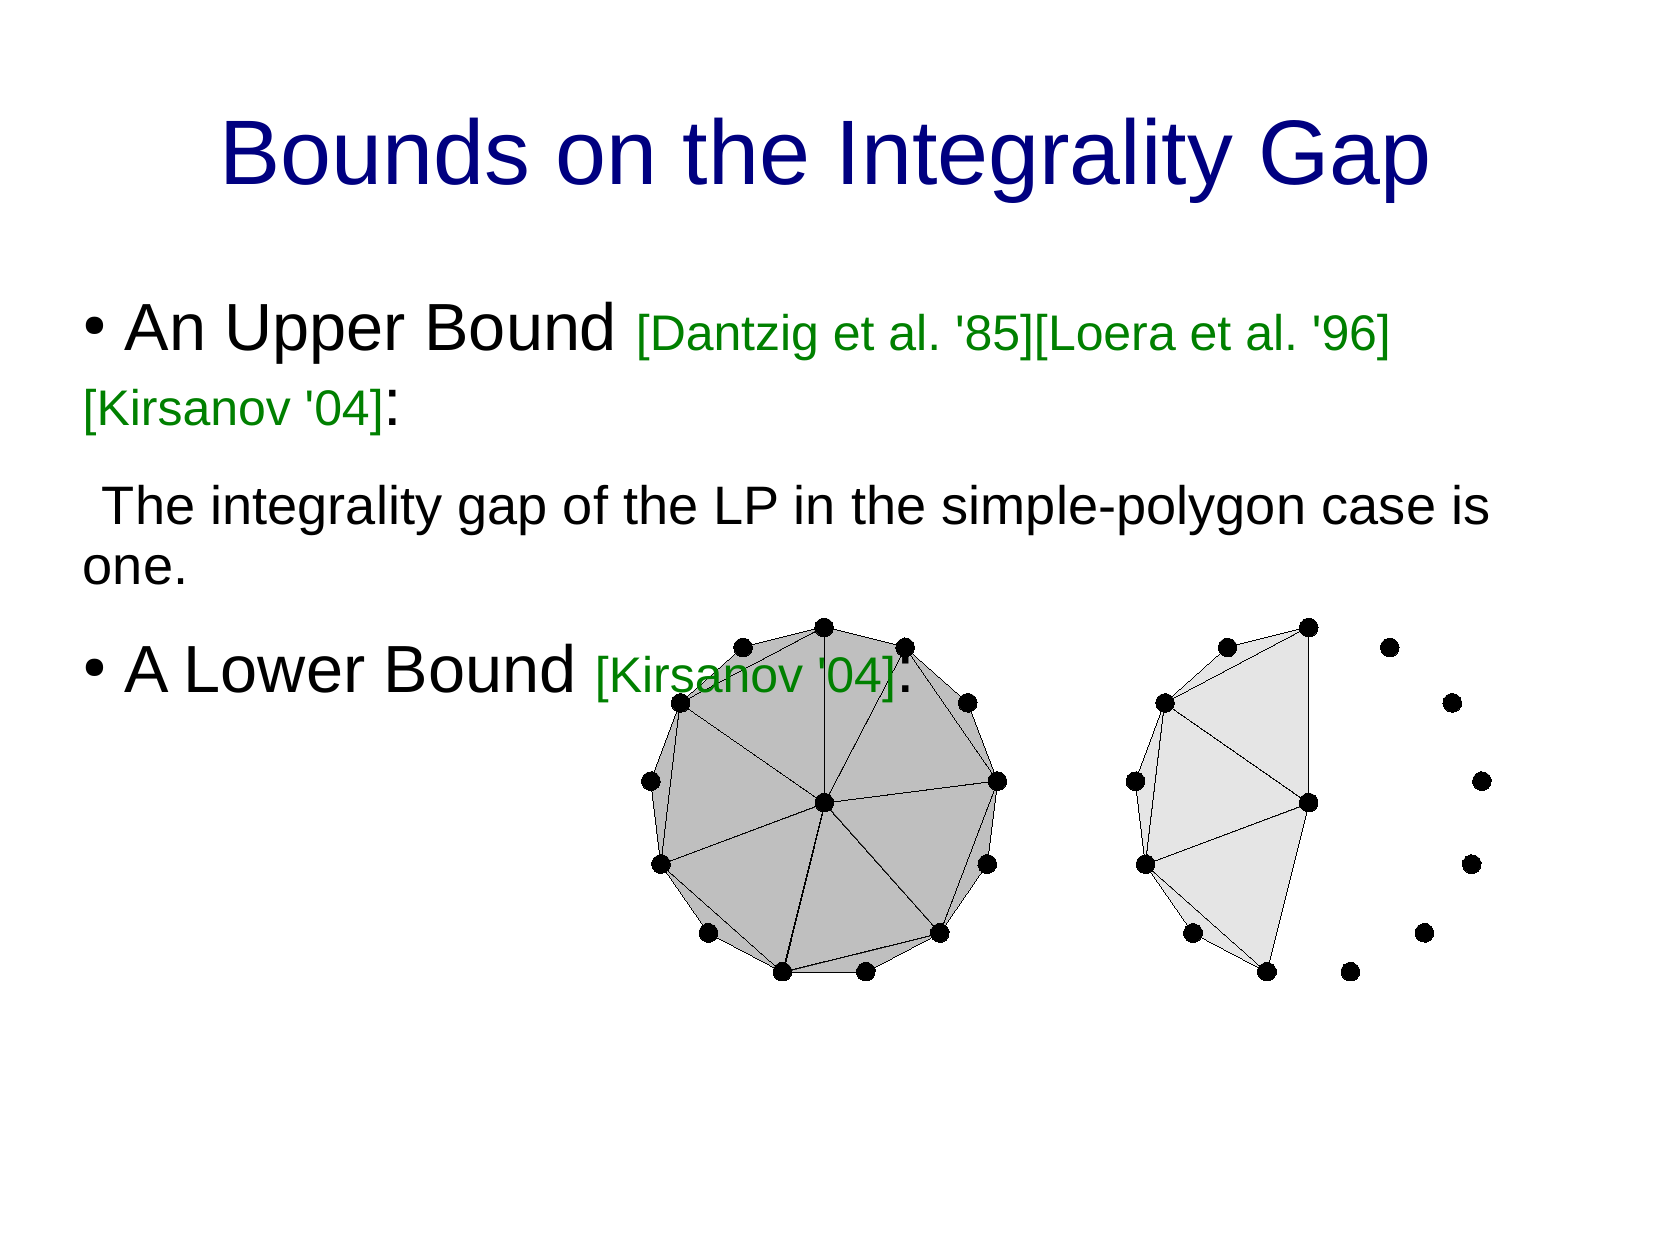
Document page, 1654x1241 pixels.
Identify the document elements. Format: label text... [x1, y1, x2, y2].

list An Upper Bound [Dantzig et al. '85][Loera et al. '96][Kirsanov '04]: The integrality gap of the LP in the simple-polygon case is one. A Lower Bound [Kirsanov '04]: [82, 290, 1571, 1109]
title Bounds on the Integrality Gap [82, 49, 1571, 257]
